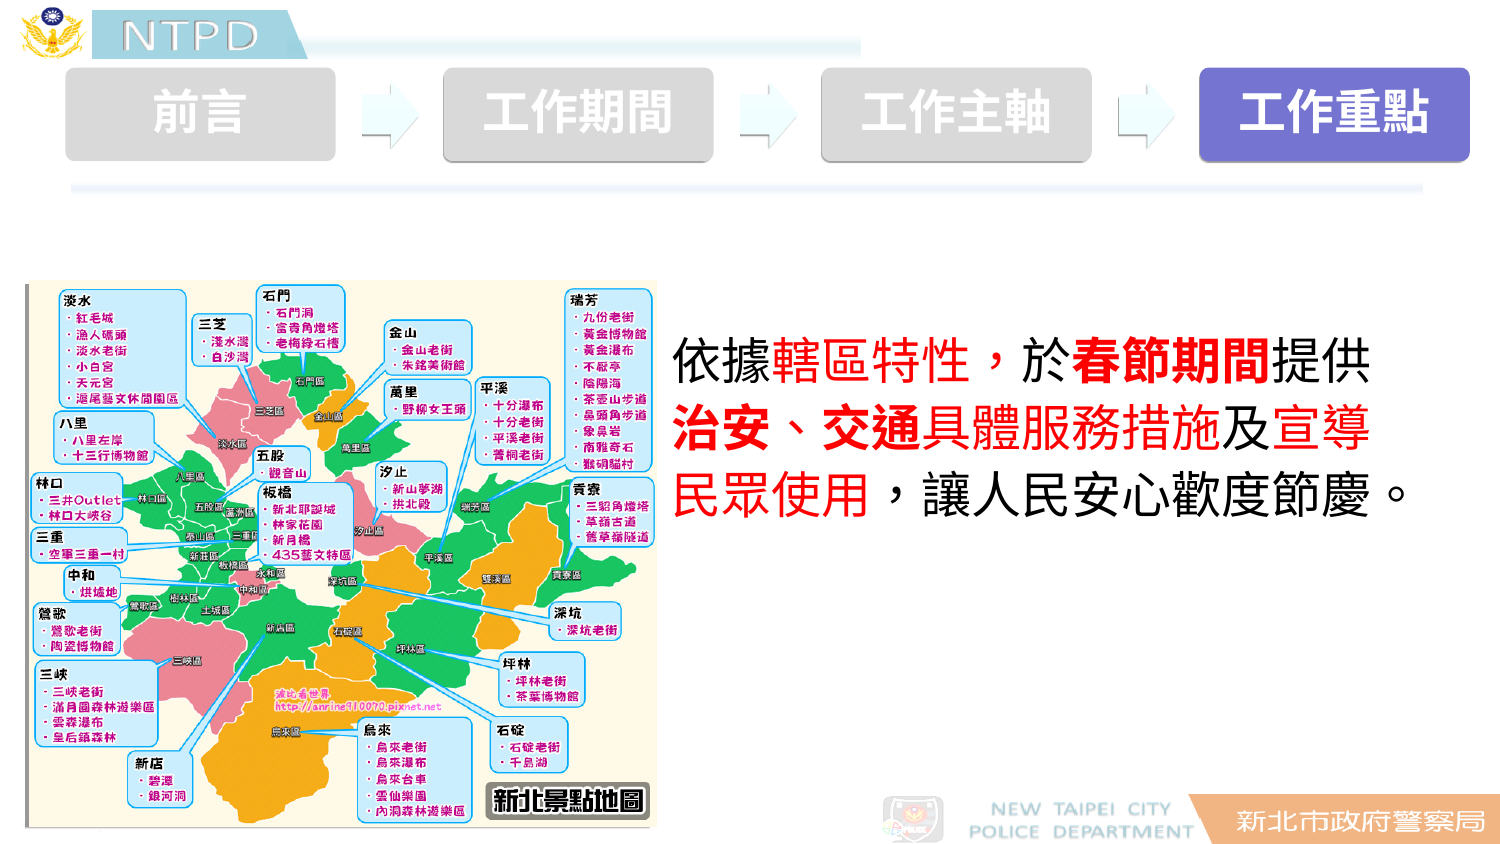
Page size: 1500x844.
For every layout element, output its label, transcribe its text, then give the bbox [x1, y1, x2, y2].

text_box 工作重點 [1199, 67, 1470, 162]
text_box 工作主軸 [821, 67, 1092, 162]
text_box 工作期間 [443, 67, 714, 162]
text_box 前言 [65, 67, 336, 162]
picture [29, 280, 657, 827]
text_box [740, 80, 799, 148]
text_box [362, 80, 420, 148]
text_box 依據轄區特性，於春節期間提供治安、交通具體服務措施及宣導民眾使用，讓人民安心歡度節慶。 [657, 315, 1437, 626]
text_box [1118, 80, 1177, 148]
